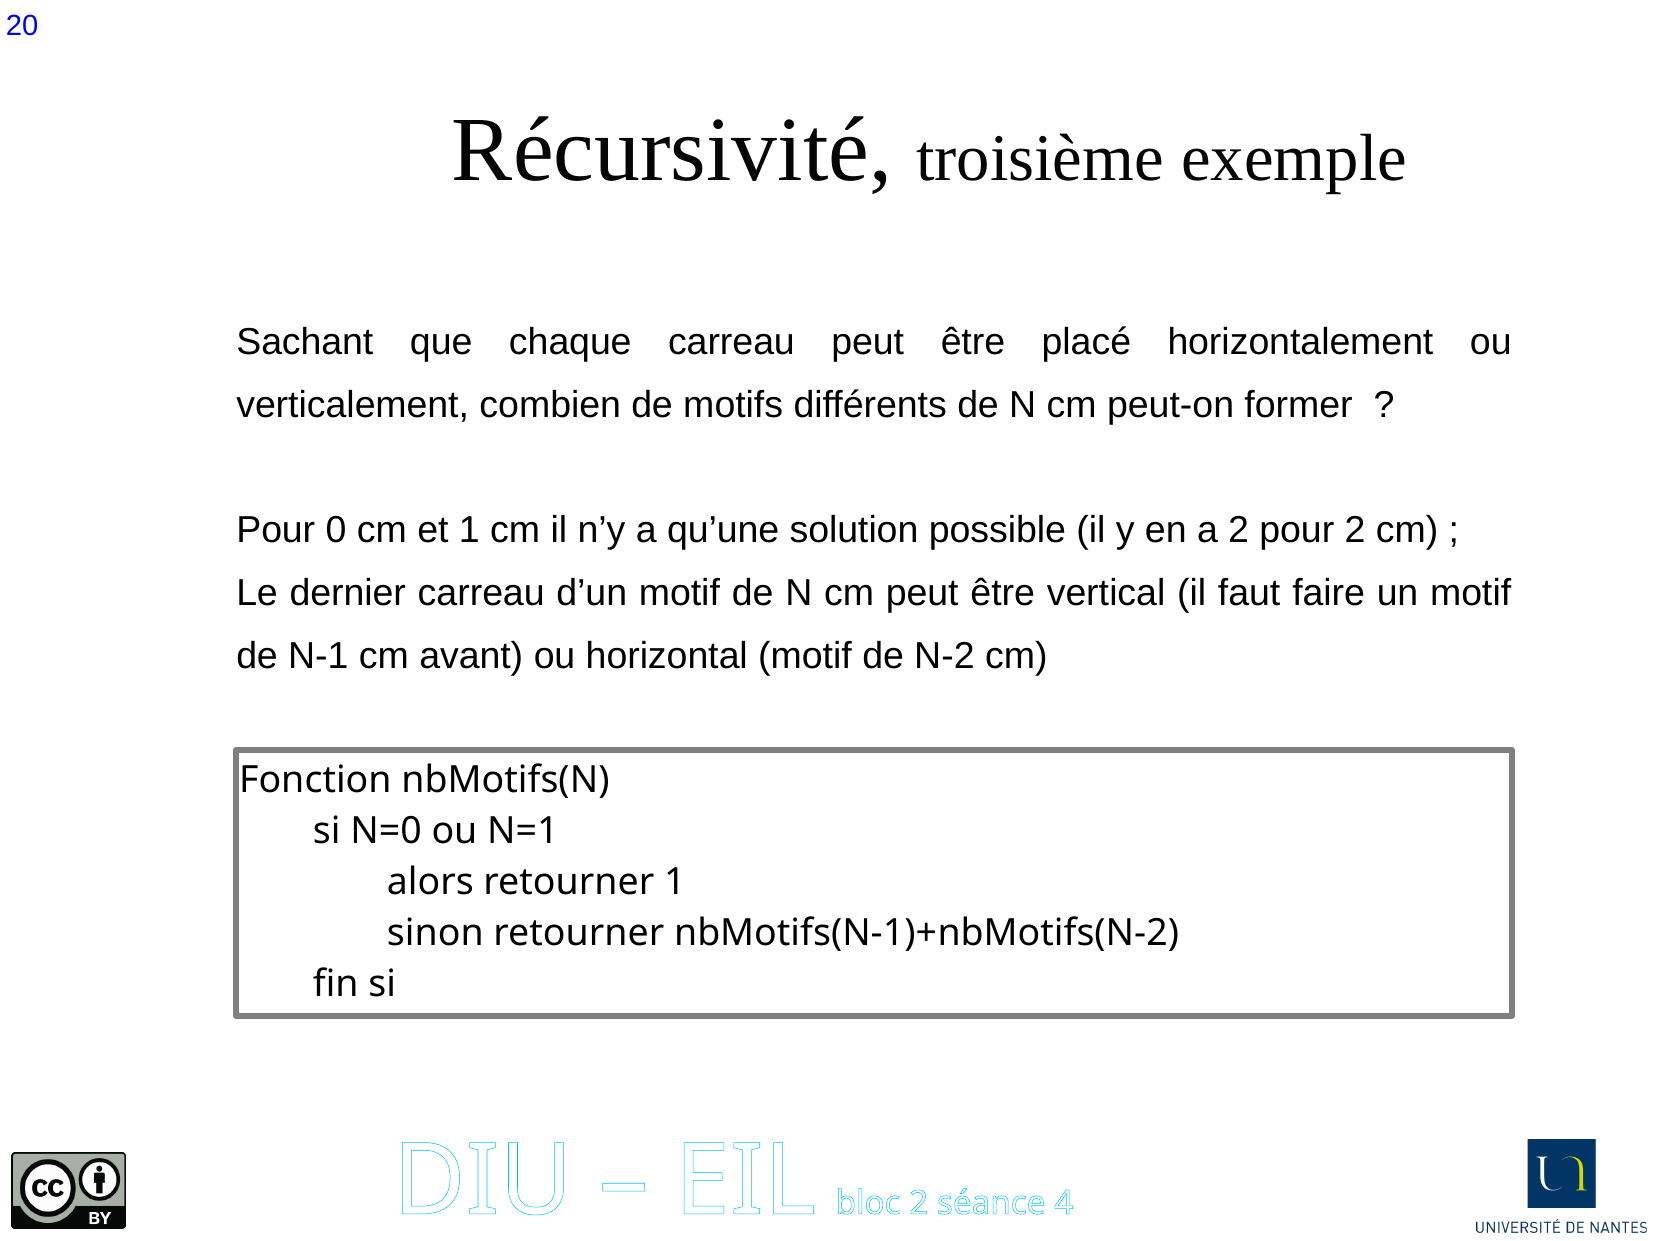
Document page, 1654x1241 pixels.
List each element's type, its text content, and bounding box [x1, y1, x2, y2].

text_box Fonction nbMotifs(N) si N=0 ou N=1 alors retourner 1 sinon retourner nbMotifs(N-1)+nbMotifs(N-2) fin si [236, 749, 1512, 1016]
picture [972, 1195, 988, 1215]
picture [1028, 1195, 1045, 1215]
picture [1012, 1195, 1026, 1215]
picture [683, 1142, 725, 1215]
picture [1476, 1139, 1647, 1233]
picture [910, 1189, 927, 1215]
picture [886, 1195, 900, 1215]
picture [773, 1142, 815, 1215]
picture [508, 1142, 564, 1216]
picture [858, 1188, 863, 1215]
picture [954, 1188, 971, 1215]
picture [1054, 1189, 1073, 1215]
picture [469, 1142, 496, 1215]
title Récursivité, troisième exemple [265, 47, 1595, 252]
picture [402, 1142, 460, 1215]
picture [11, 1152, 126, 1229]
picture [938, 1195, 952, 1215]
subtitle Sachant que chaque carreau peut être placé horizontalement ou verticalement, combien de motifs différents de N cm peut-on former ? Pour 0 cm et 1 cm il n’y a qu’une solution possible (il y en a 2 pour 2 cm) ; Le dernier carreau d’un motif de N cm peut être vertical (il faut faire un motif de N-1 cm avant) ou horizontal (motif de N-2 cm) [236, 299, 1512, 677]
picture [992, 1195, 1009, 1215]
picture [733, 1142, 761, 1215]
picture [866, 1195, 884, 1215]
picture [602, 1182, 645, 1192]
picture [838, 1188, 855, 1215]
